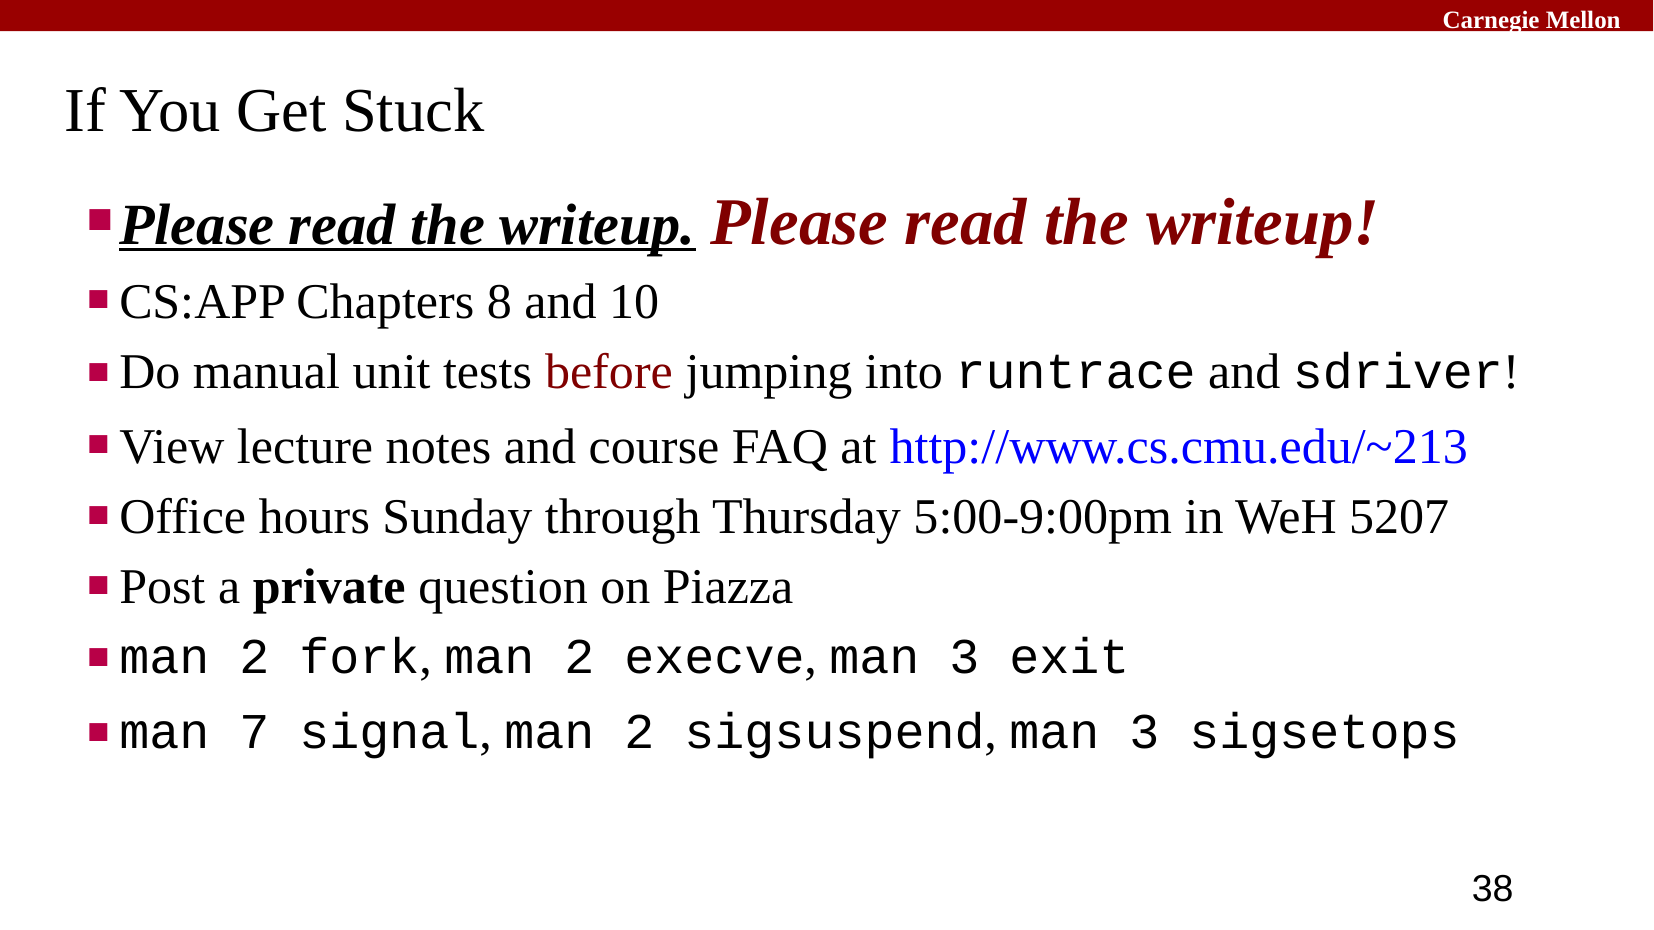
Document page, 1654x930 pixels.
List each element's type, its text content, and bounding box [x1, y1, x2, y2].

title If You Get Stuck [64, 58, 1576, 163]
list Please read the writeup. Please read the writeup! CS:APP Chapters 8 and 10 Do manual unit tests before jumping into runtrace and sdriver! View lecture notes and course FAQ at http://www.cs.cmu.edu/~213 Office hours Sunday through Thursday 5:00-9:00pm in WeH 5207 Post a private question on Piazza man 2 fork, man 2 execve, man 3 exit man 7 signal, man 2 sigsuspend, man 3 sigsetops [71, 184, 1576, 859]
